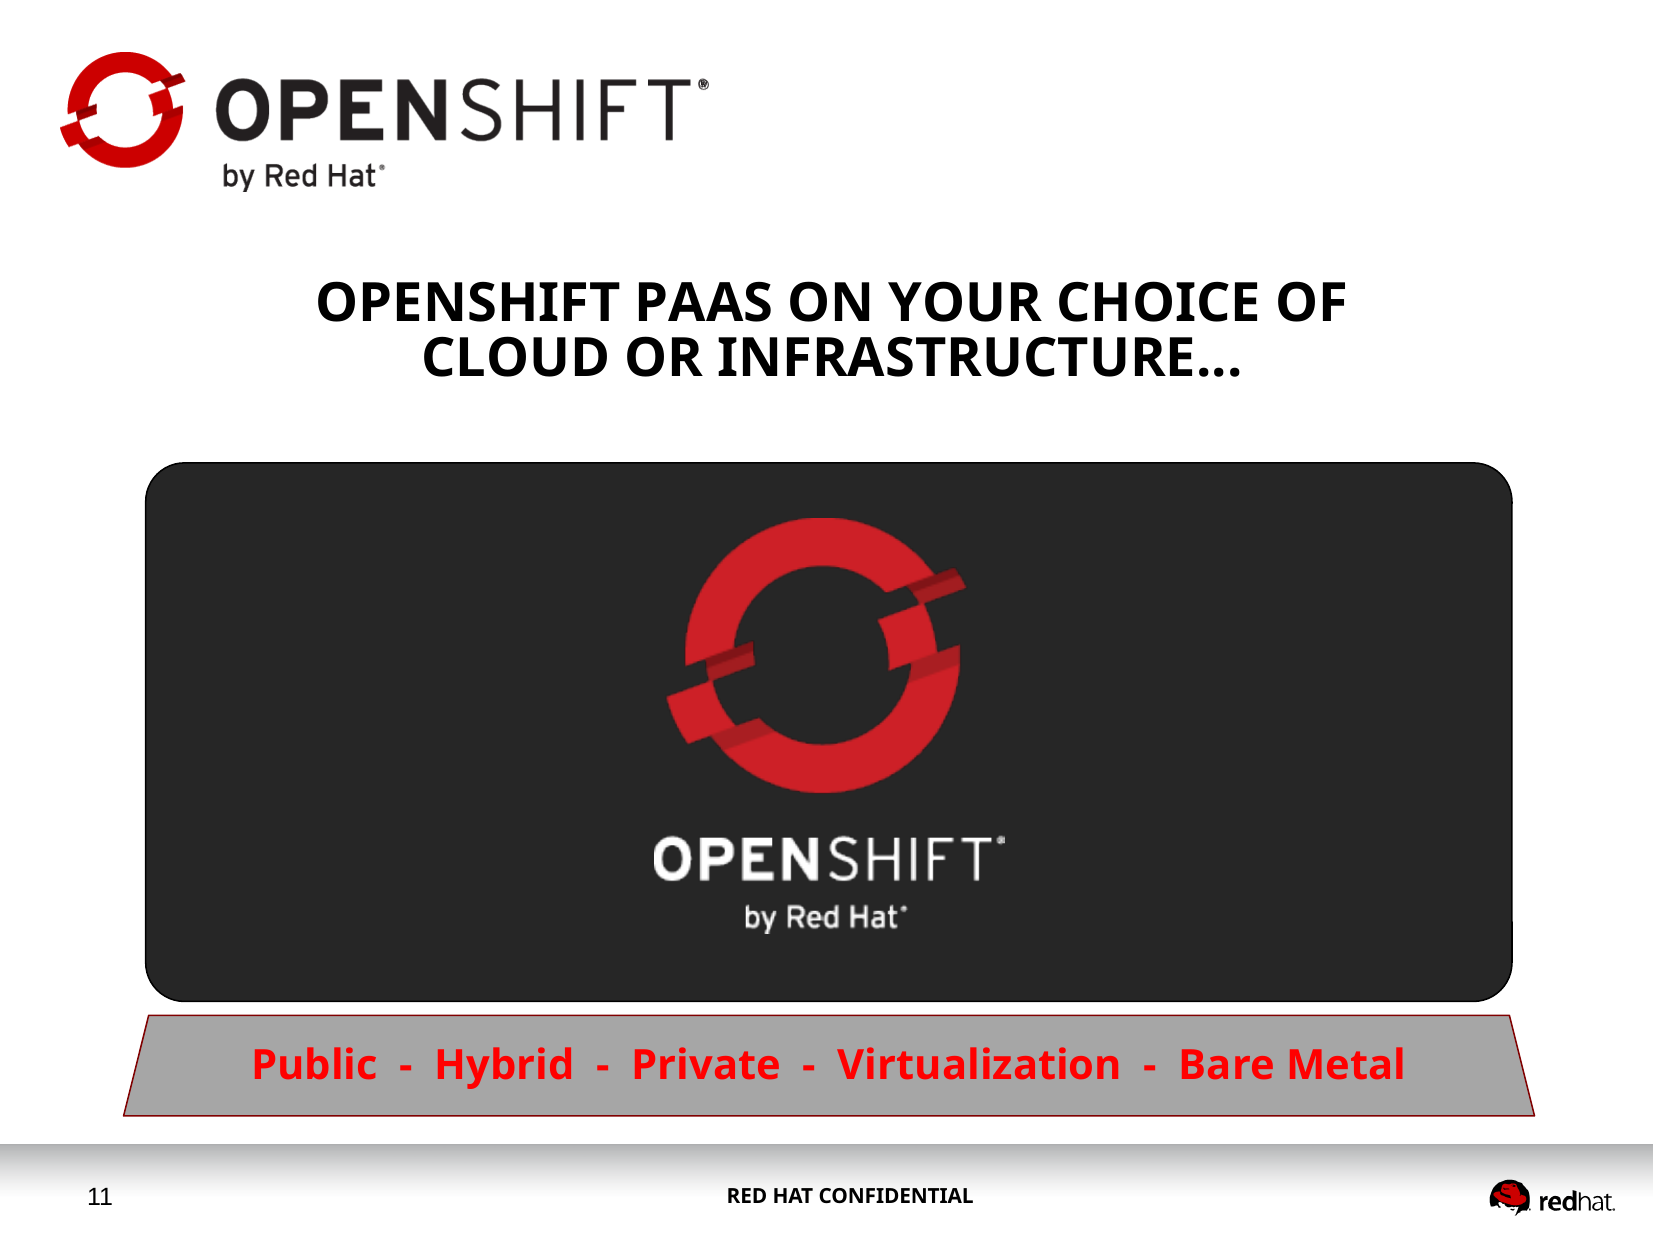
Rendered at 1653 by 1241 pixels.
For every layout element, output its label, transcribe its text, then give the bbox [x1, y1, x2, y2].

text_box Public - Hybrid - Private - Virtualization - Bare Metal [123, 1015, 1535, 1116]
text_box [145, 462, 1512, 1002]
picture [654, 518, 1005, 934]
picture [0, 1144, 1653, 1241]
text_box OPENSHIFT PAAS ON YOUR CHOICE OF CLOUD OR INFRASTRUCTURE... [225, 270, 1441, 396]
picture [60, 52, 709, 192]
